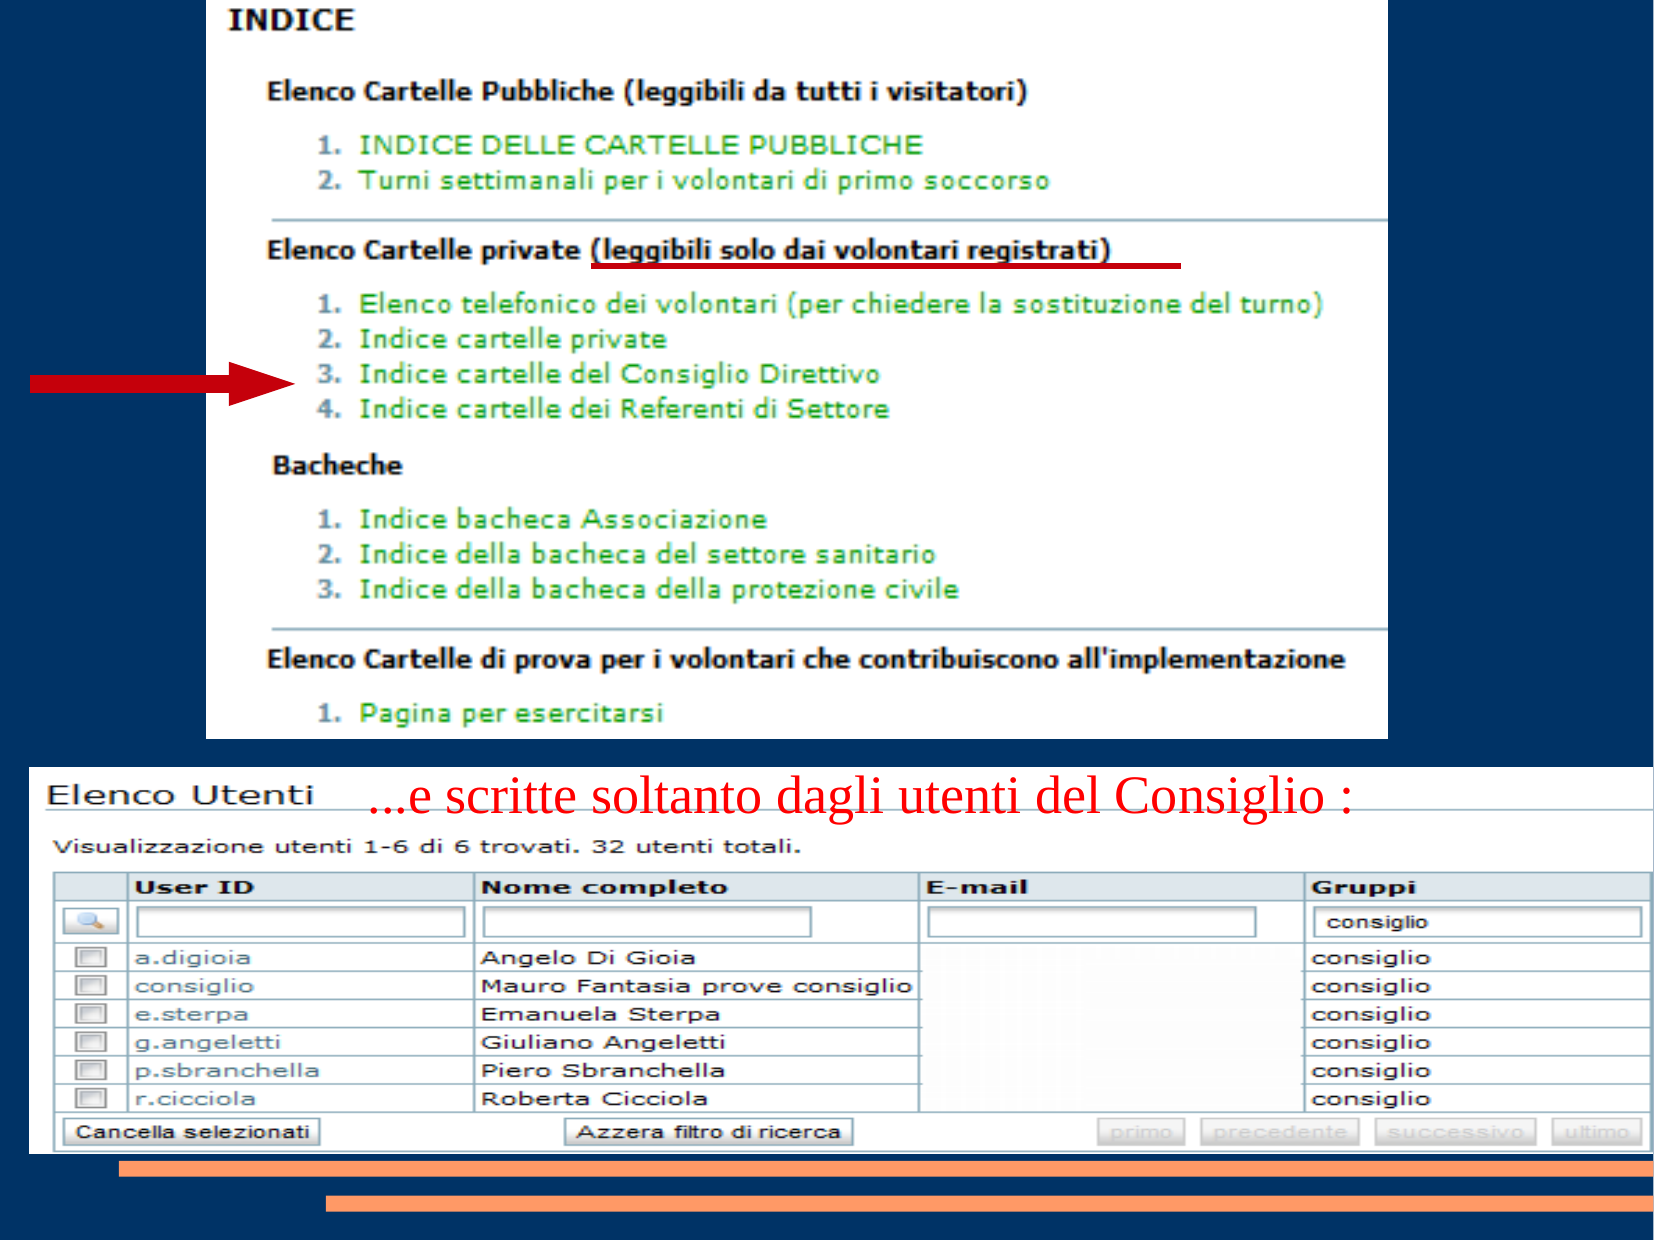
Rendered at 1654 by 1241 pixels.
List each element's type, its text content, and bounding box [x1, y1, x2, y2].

picture [29, 767, 1653, 1154]
text_box ...e scritte soltanto dagli utenti del Consiglio : [354, 765, 1356, 827]
picture [206, 0, 1388, 739]
